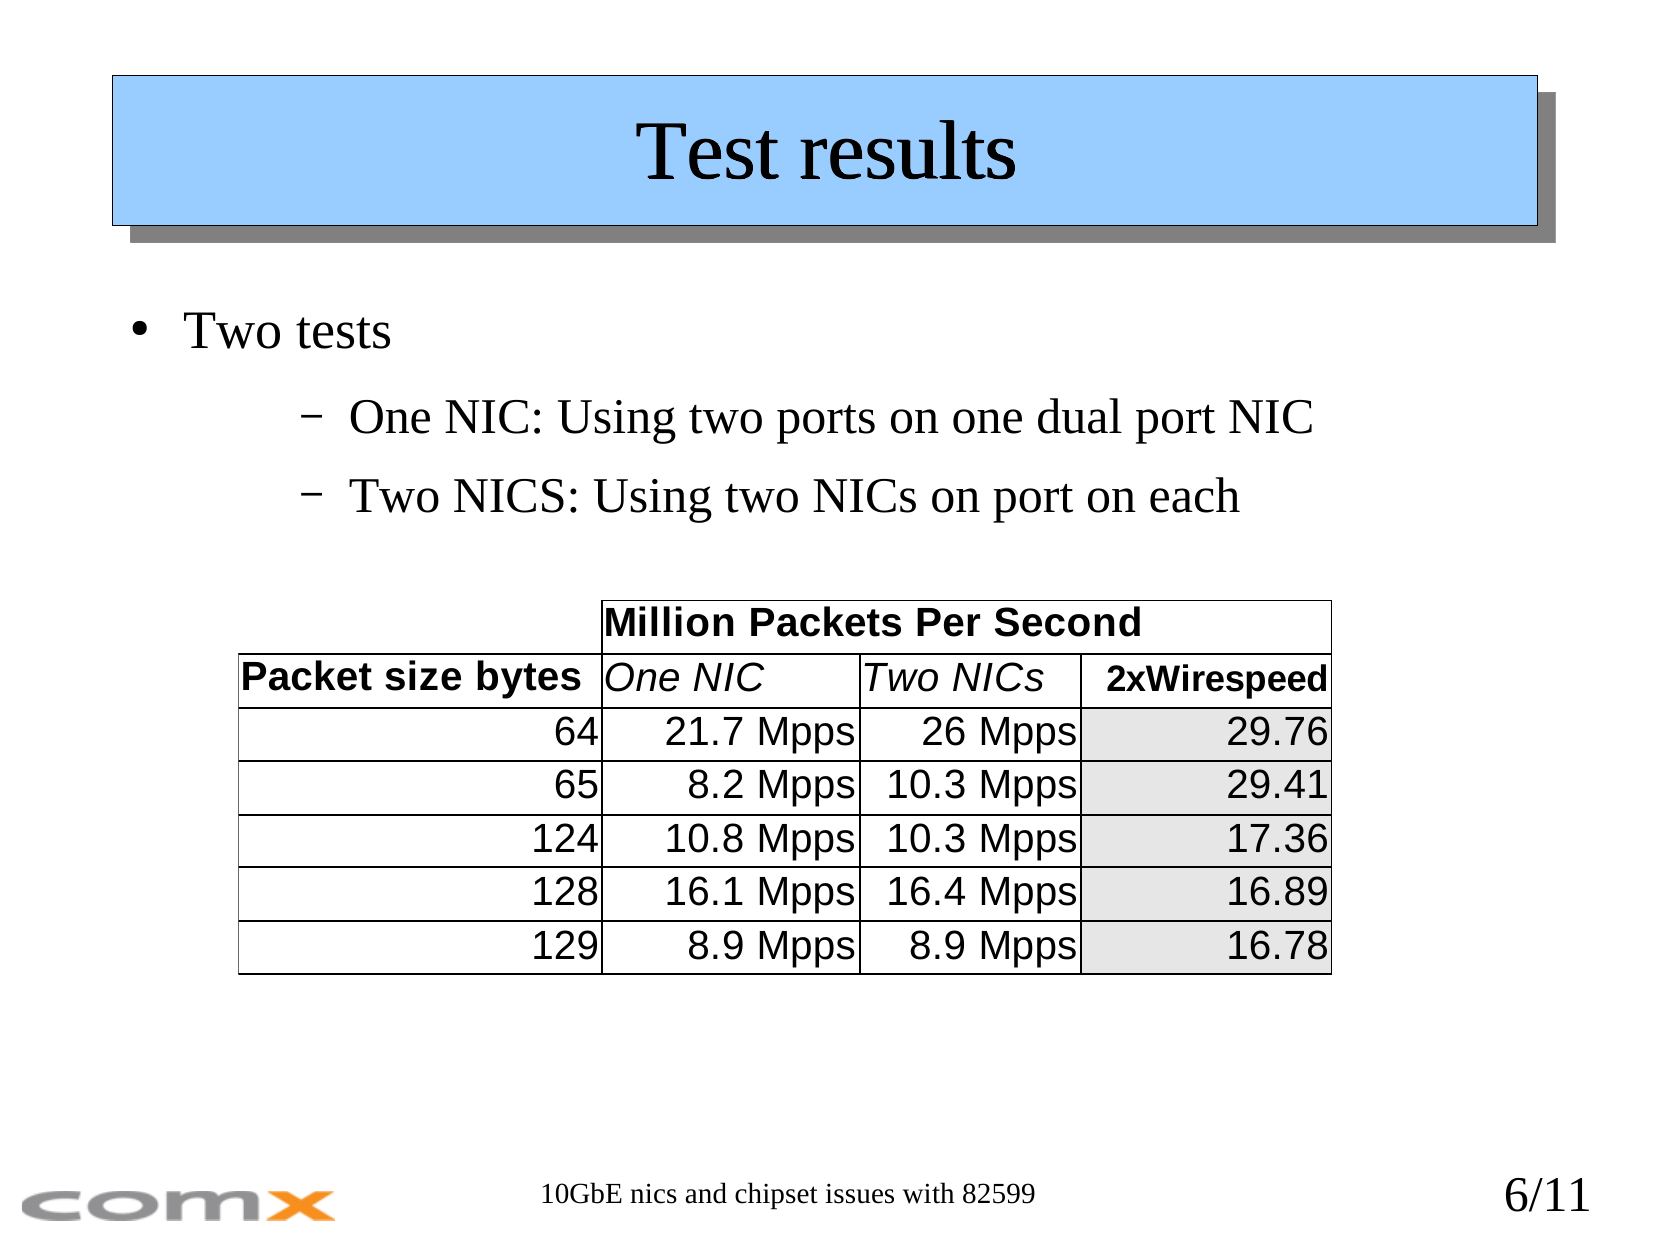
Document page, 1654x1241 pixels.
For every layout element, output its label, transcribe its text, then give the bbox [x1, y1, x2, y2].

list Two tests One NIC: Using two ports on one dual port NIC Two NICS: Using two NICs on port on each [112, 300, 1538, 788]
title Test results [116, 75, 1538, 226]
picture [21, 1191, 335, 1221]
chart [238, 788, 1463, 1064]
